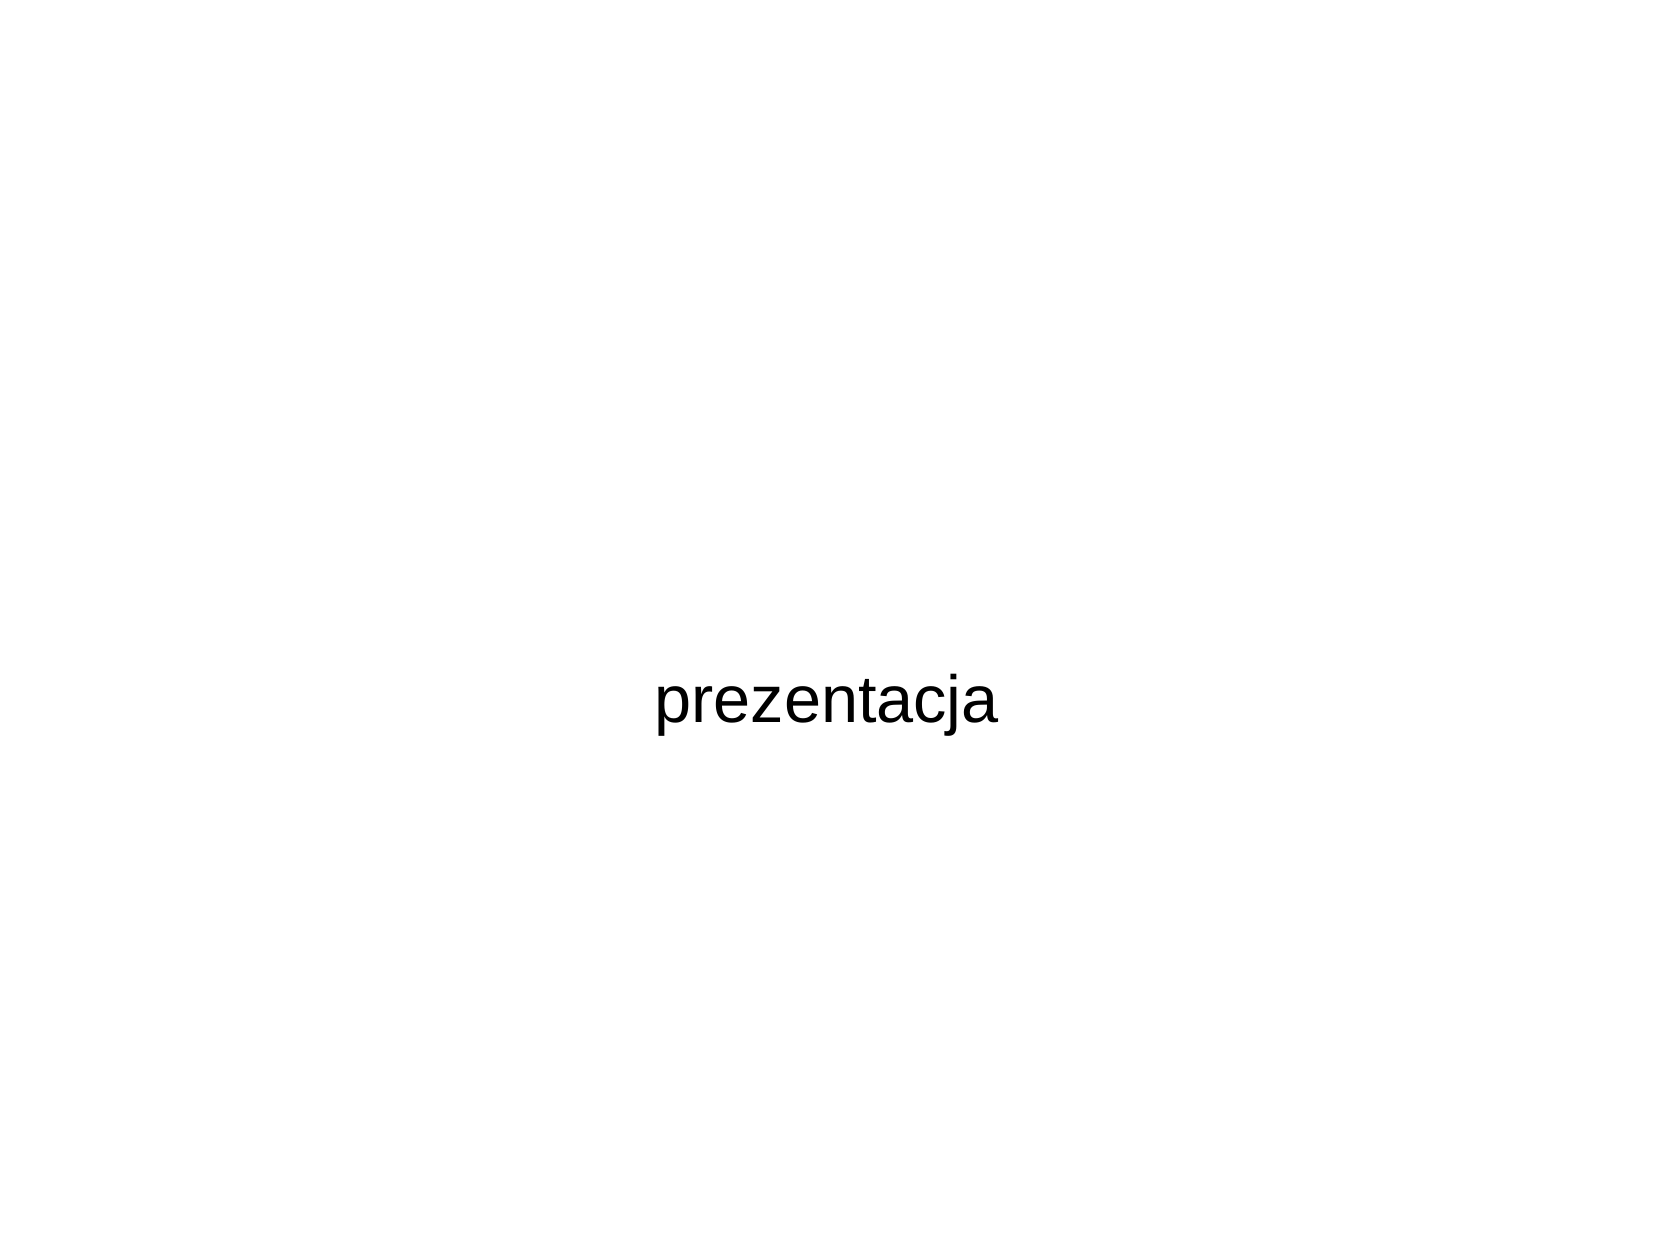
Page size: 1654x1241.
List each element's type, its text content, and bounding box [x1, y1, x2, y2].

subtitle prezentacja [82, 290, 1571, 1109]
